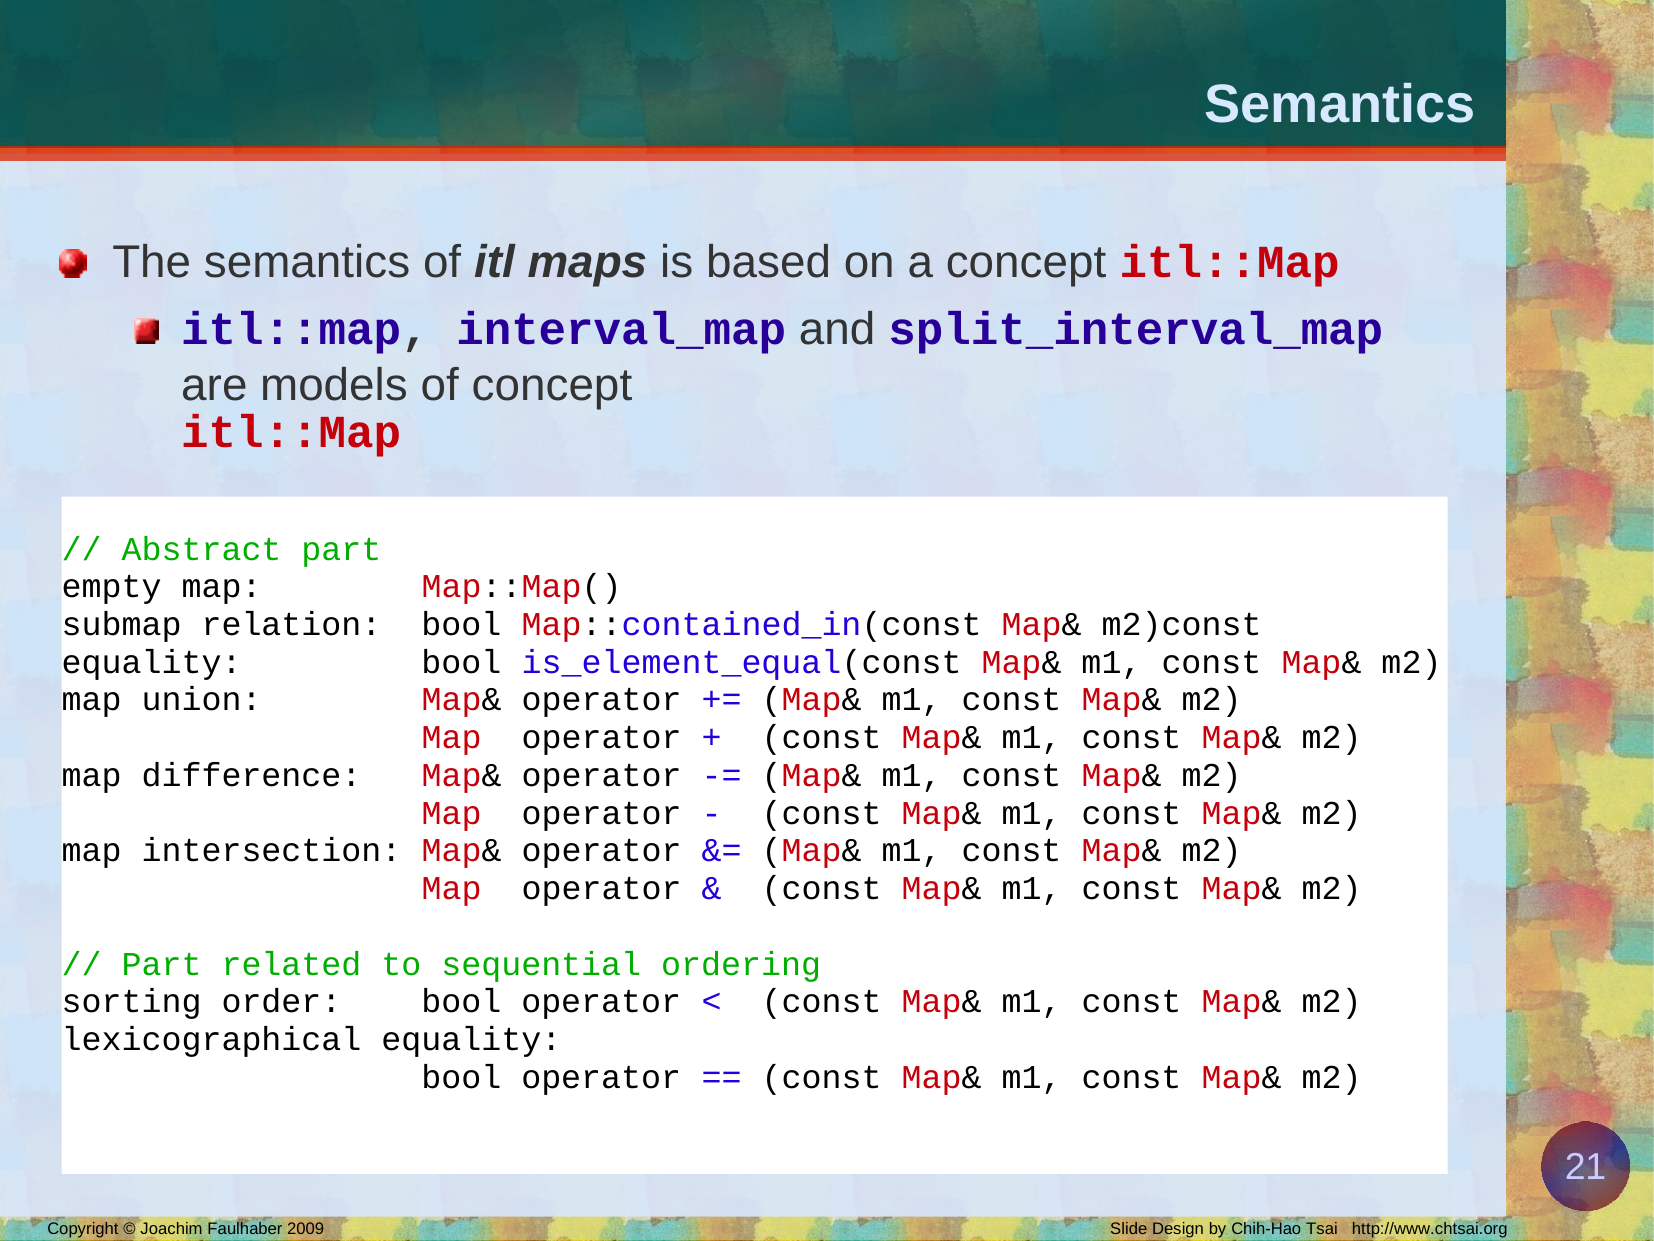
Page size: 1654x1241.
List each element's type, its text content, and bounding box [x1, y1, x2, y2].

title Semantics [29, 59, 1477, 148]
text_box // Abstract part empty map: Map::Map() submap relation: bool Map::contained_in(const Map& m2)const equality: bool is_element_equal(const Map& m1, const Map& m2) map union: Map& operator += (Map& m1, const Map& m2) Map operator + (const Map& m1, const Map& m2) map difference: Map& operator -= (Map& m1, const Map& m2) Map operator - (const Map& m1, const Map& m2) map intersection: Map& operator &= (Map& m1, const Map& m2) Map operator & (const Map& m1, const Map& m2) // Part related to sequential ordering sorting order: bool operator < (const Map& m1, const Map& m2) lexicographical equality: bool operator == (const Map& m1, const Map& m2) [61, 496, 1448, 1164]
list The semantics of itl maps is based on a concept itl::Map itl::map, interval_map and split_interval_map are models of concept itl::Map [59, 236, 1418, 462]
